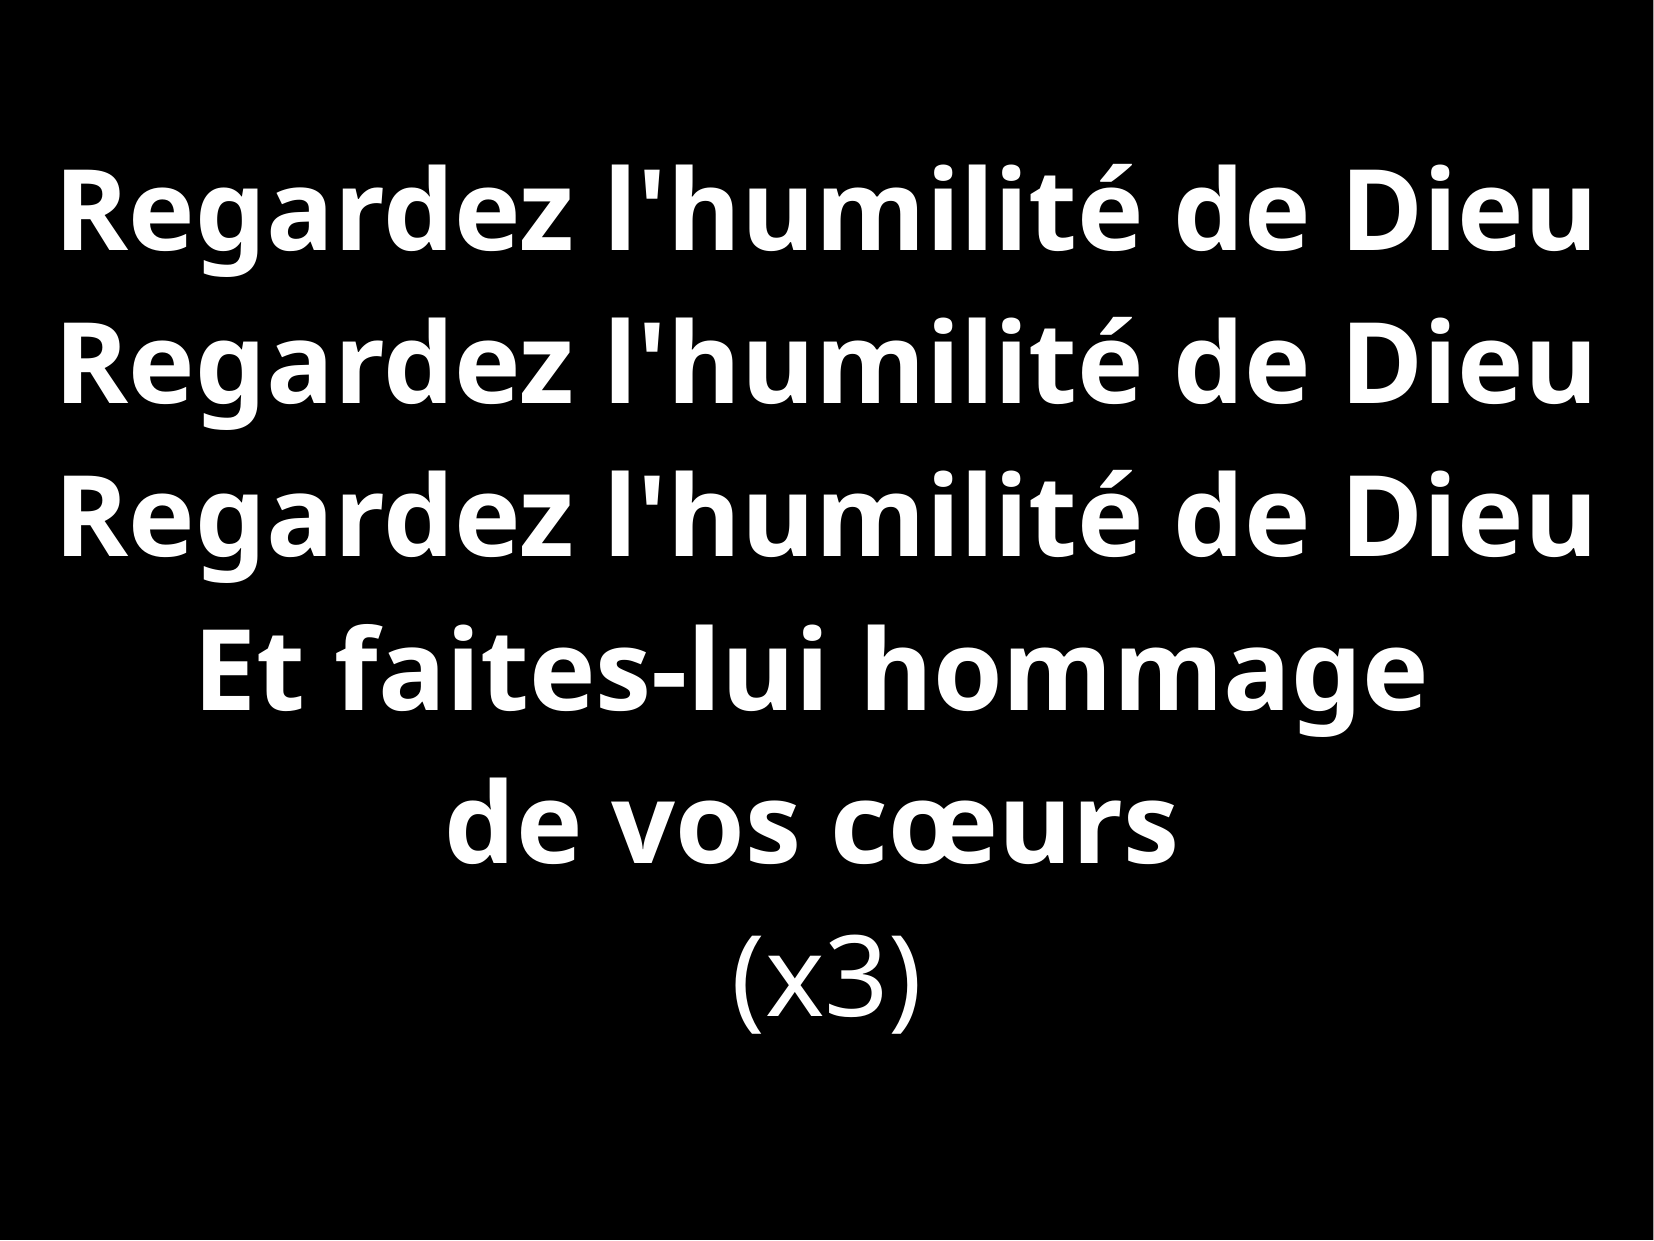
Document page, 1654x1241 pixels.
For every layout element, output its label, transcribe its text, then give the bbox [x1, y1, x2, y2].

subtitle Regardez l'humilité de Dieu Regardez l'humilité de Dieu Regardez l'humilité de Dieu Et faites-lui hommage de vos cœurs (x3) [47, 0, 1607, 1218]
